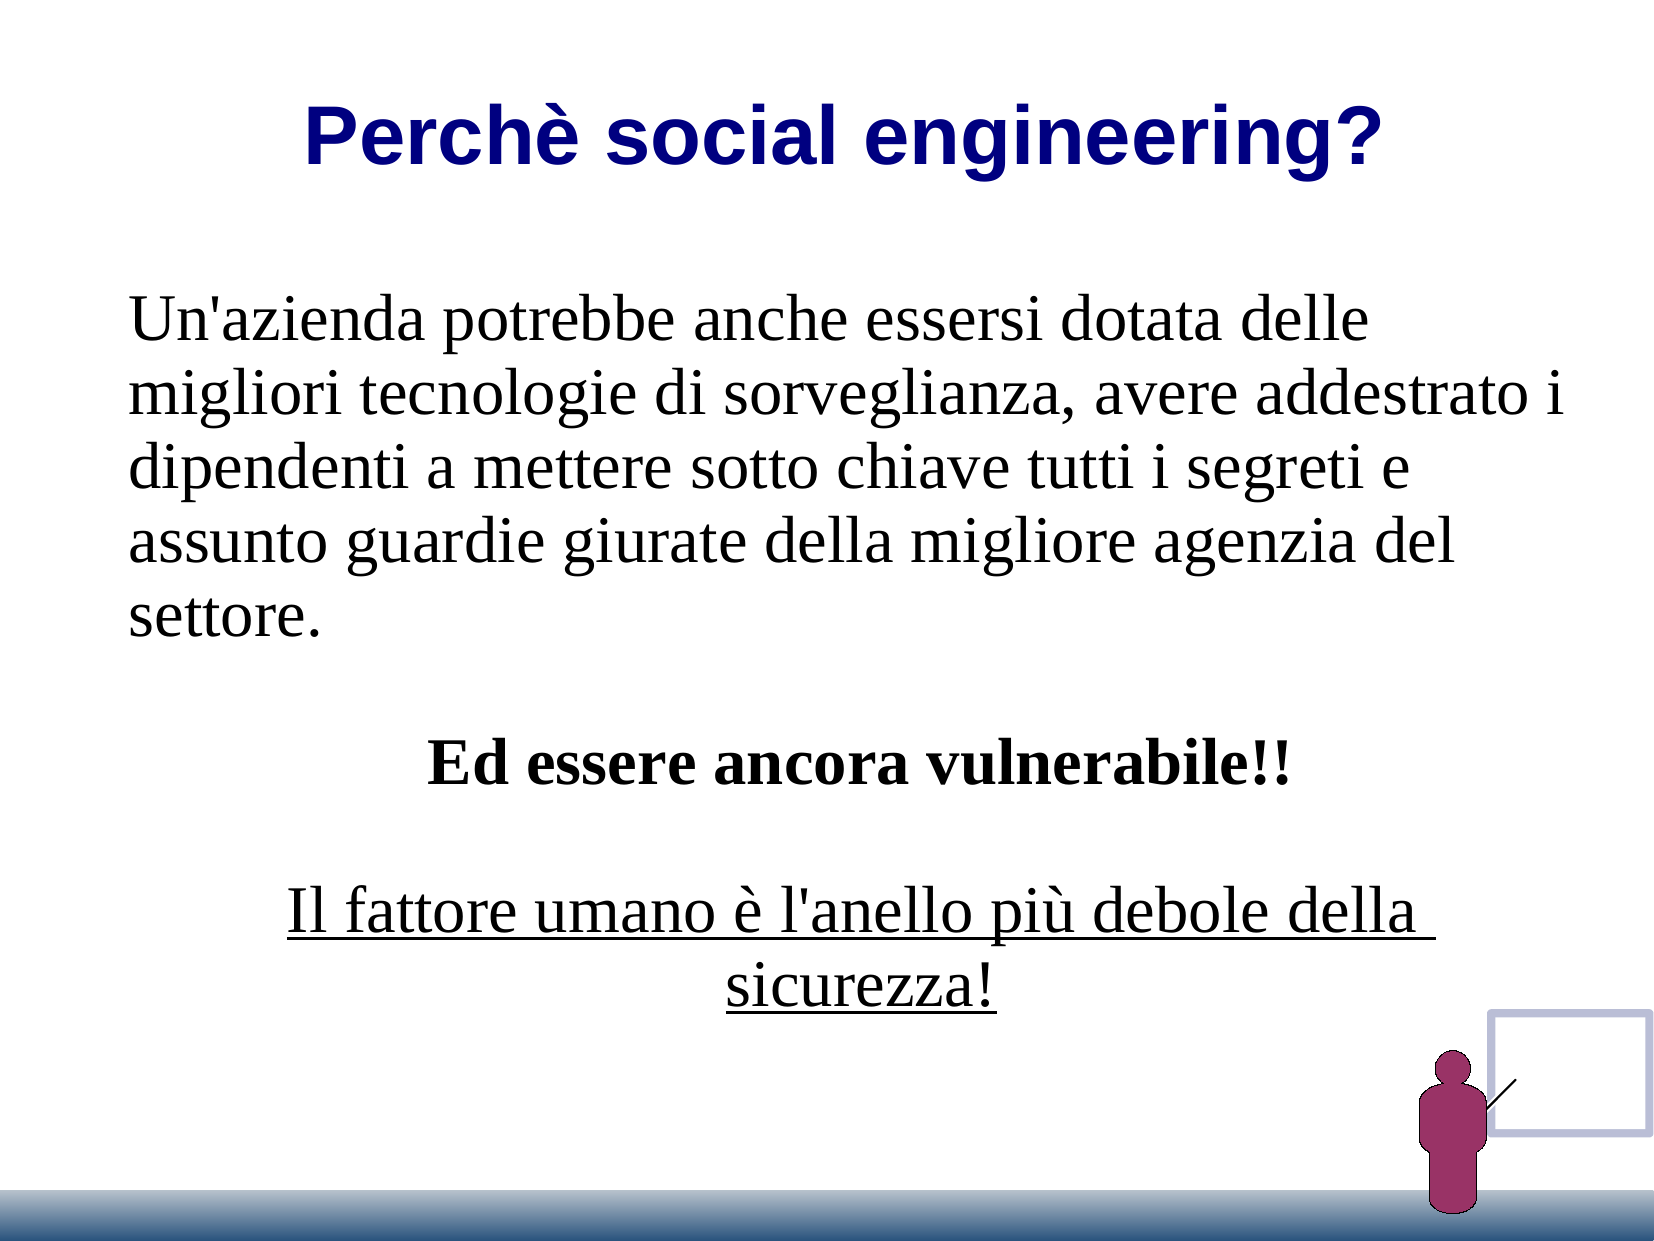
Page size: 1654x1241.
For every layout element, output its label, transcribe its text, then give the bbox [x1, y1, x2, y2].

title Perchè social engineering? [156, 89, 1534, 183]
list Un'azienda potrebbe anche essersi dotata delle migliori tecnologie di sorveglianza, avere addestrato i dipendenti a mettere sotto chiave tutti i segreti e assunto guardie giurate della migliore agenzia del settore. Ed essere ancora vulnerabile!! Il fattore umano è l'anello più debole della sicurezza! [88, 206, 1595, 1026]
